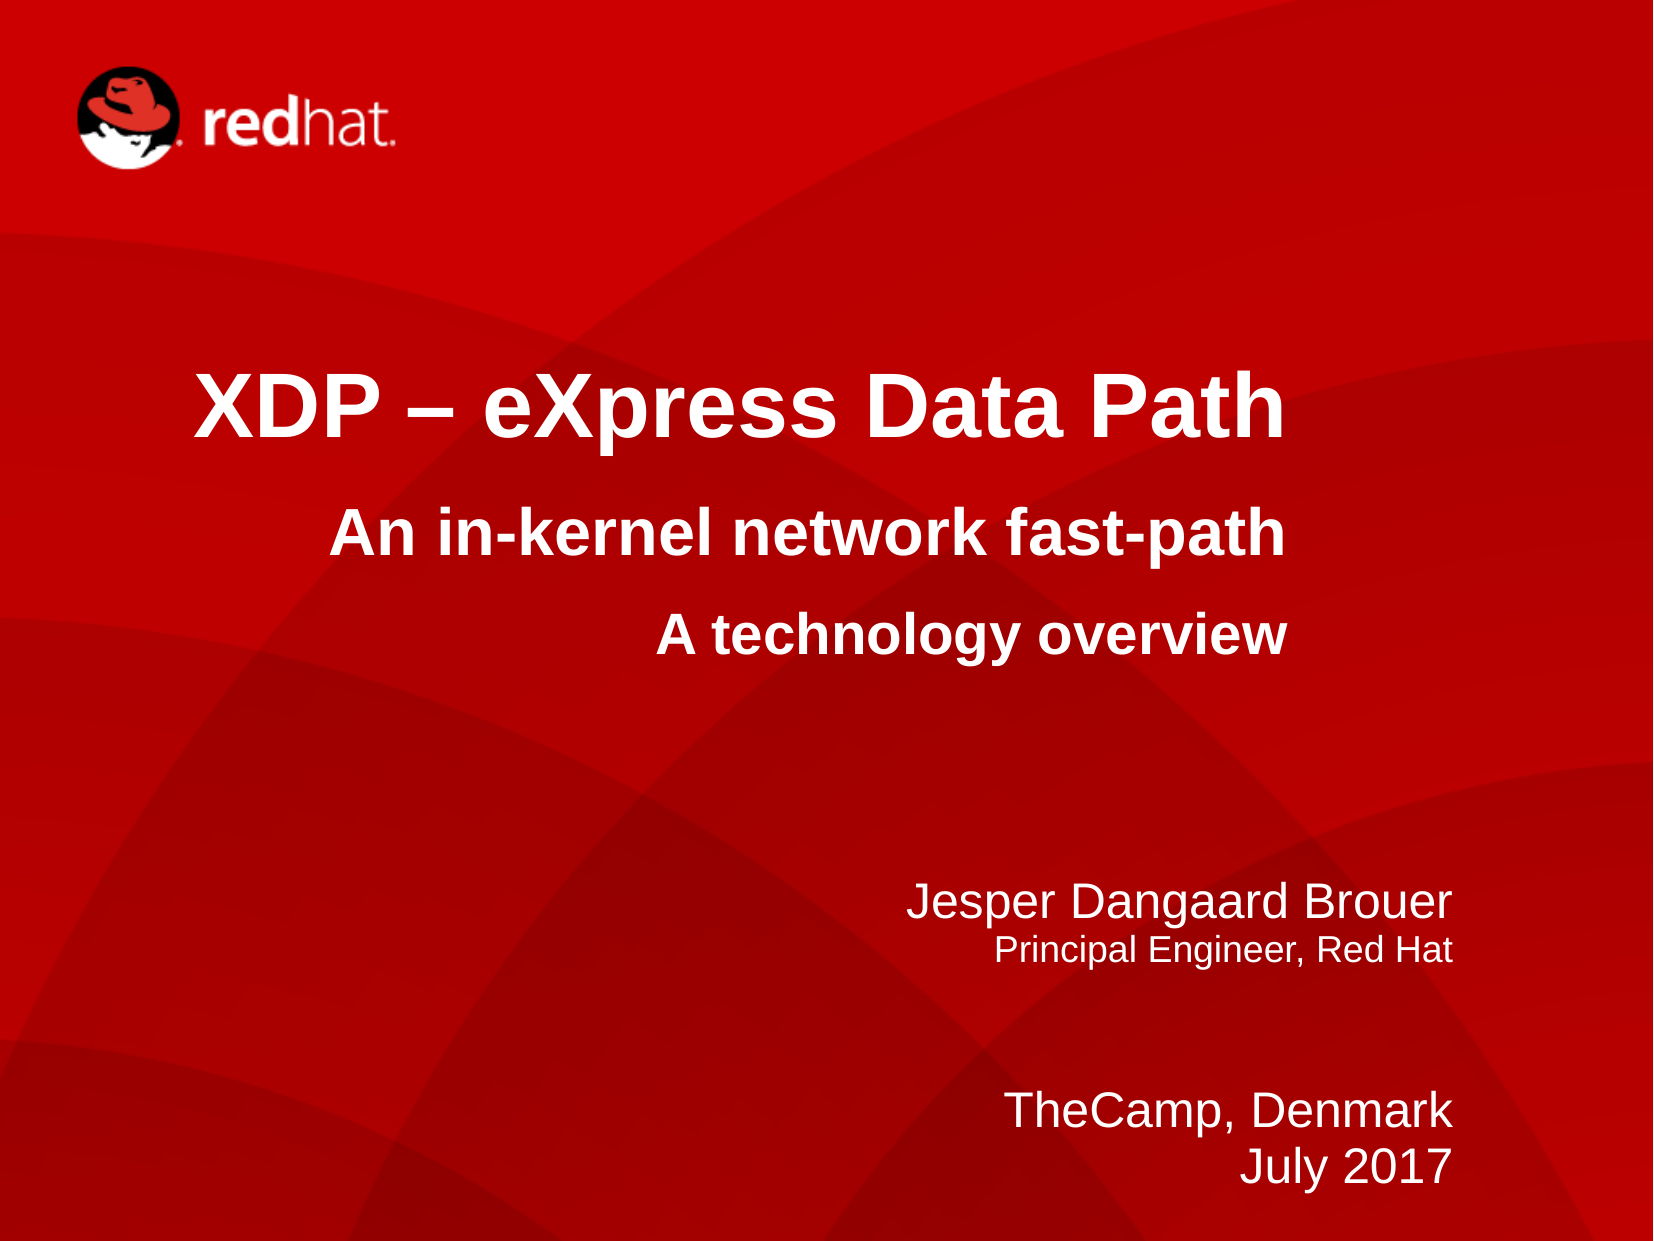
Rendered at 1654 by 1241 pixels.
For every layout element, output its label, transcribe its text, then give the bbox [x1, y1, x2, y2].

text_box XDP – eXpress Data Path An in-kernel network fast-path A technology overview [187, 297, 1425, 692]
picture [0, 0, 1653, 1241]
text_box Jesper Dangaard Brouer Principal Engineer, Red Hat TheCamp, Denmark July 2017 [900, 839, 1613, 1201]
